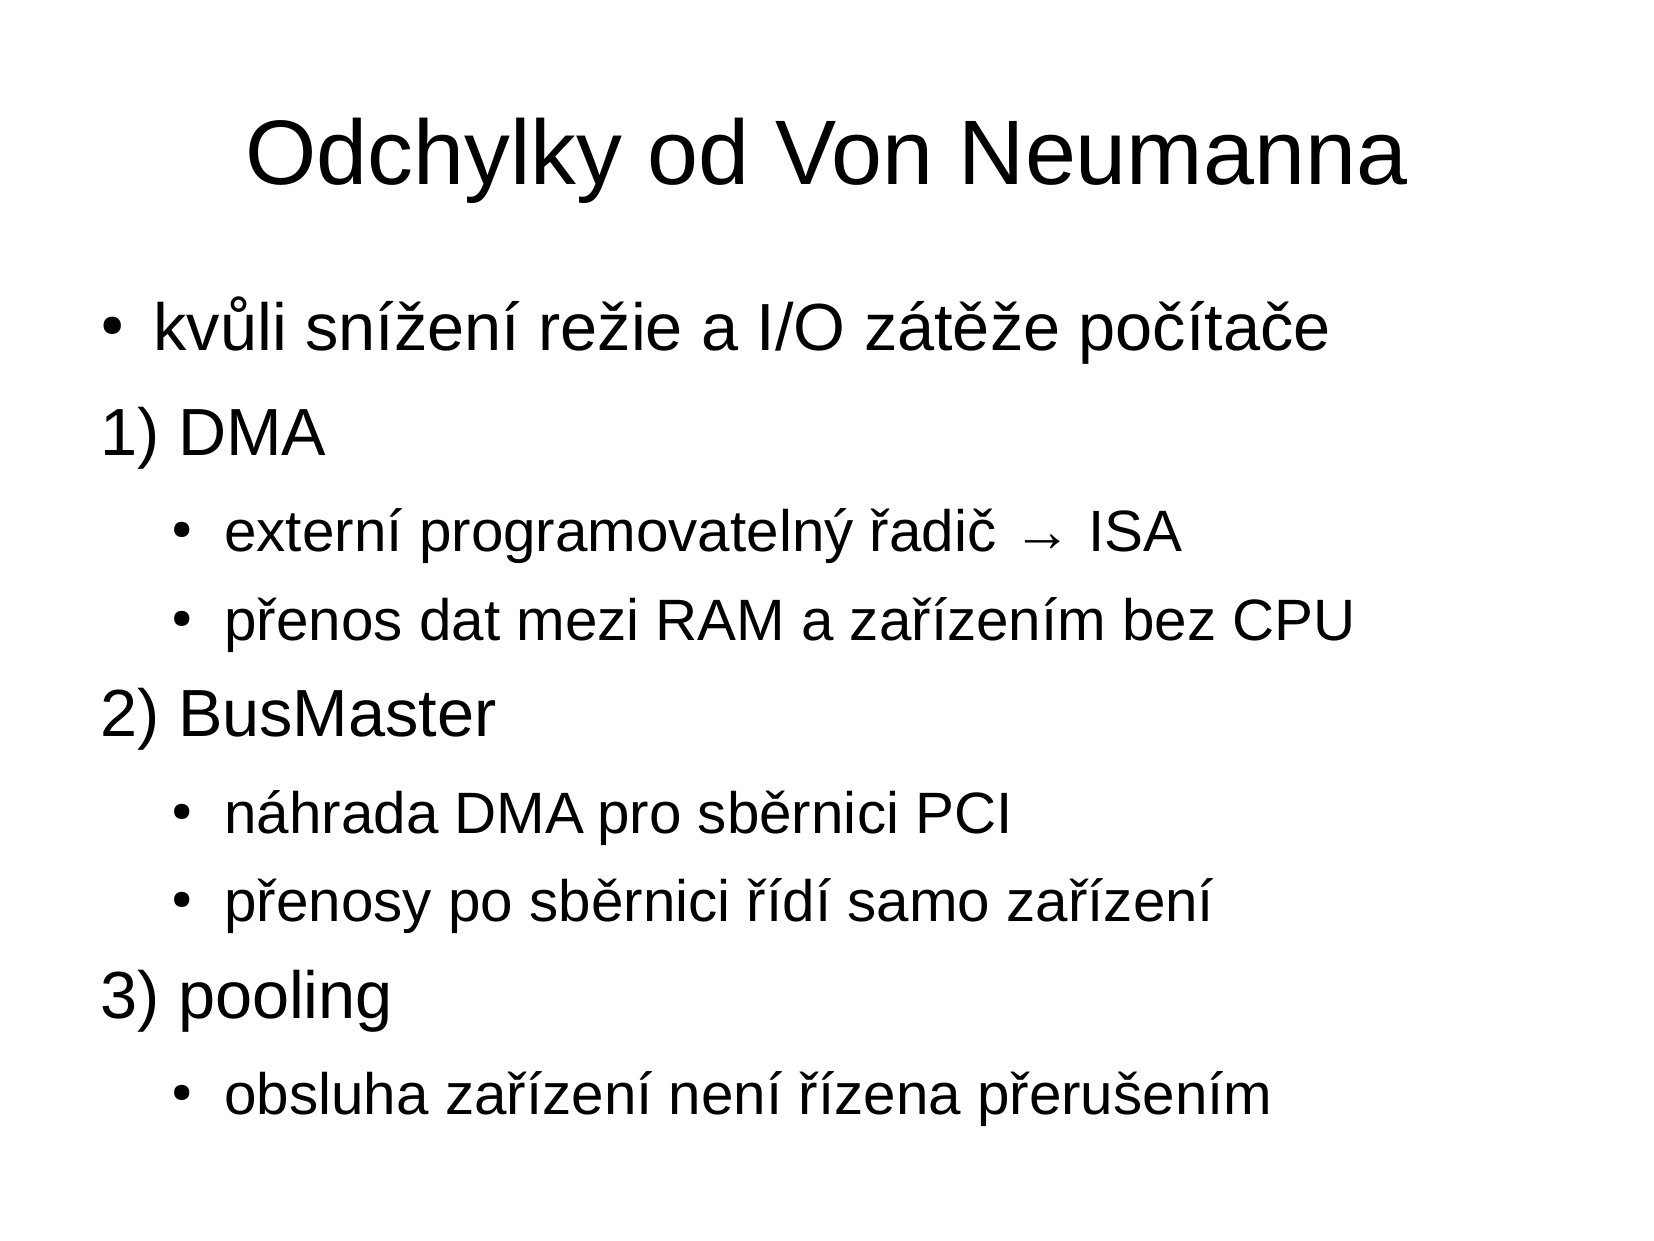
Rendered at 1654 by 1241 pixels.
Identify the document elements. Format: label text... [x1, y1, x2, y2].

title Odchylky od Von Neumanna [82, 56, 1571, 250]
list kvůli snížení režie a I/O zátěže počítače DMA externí programovatelný řadič → ISA přenos dat mezi RAM a zařízením bez CPU BusMaster náhrada DMA pro sběrnici PCI přenosy po sběrnici řídí samo zařízení pooling obsluha zařízení není řízena přerušením [82, 290, 1571, 1126]
